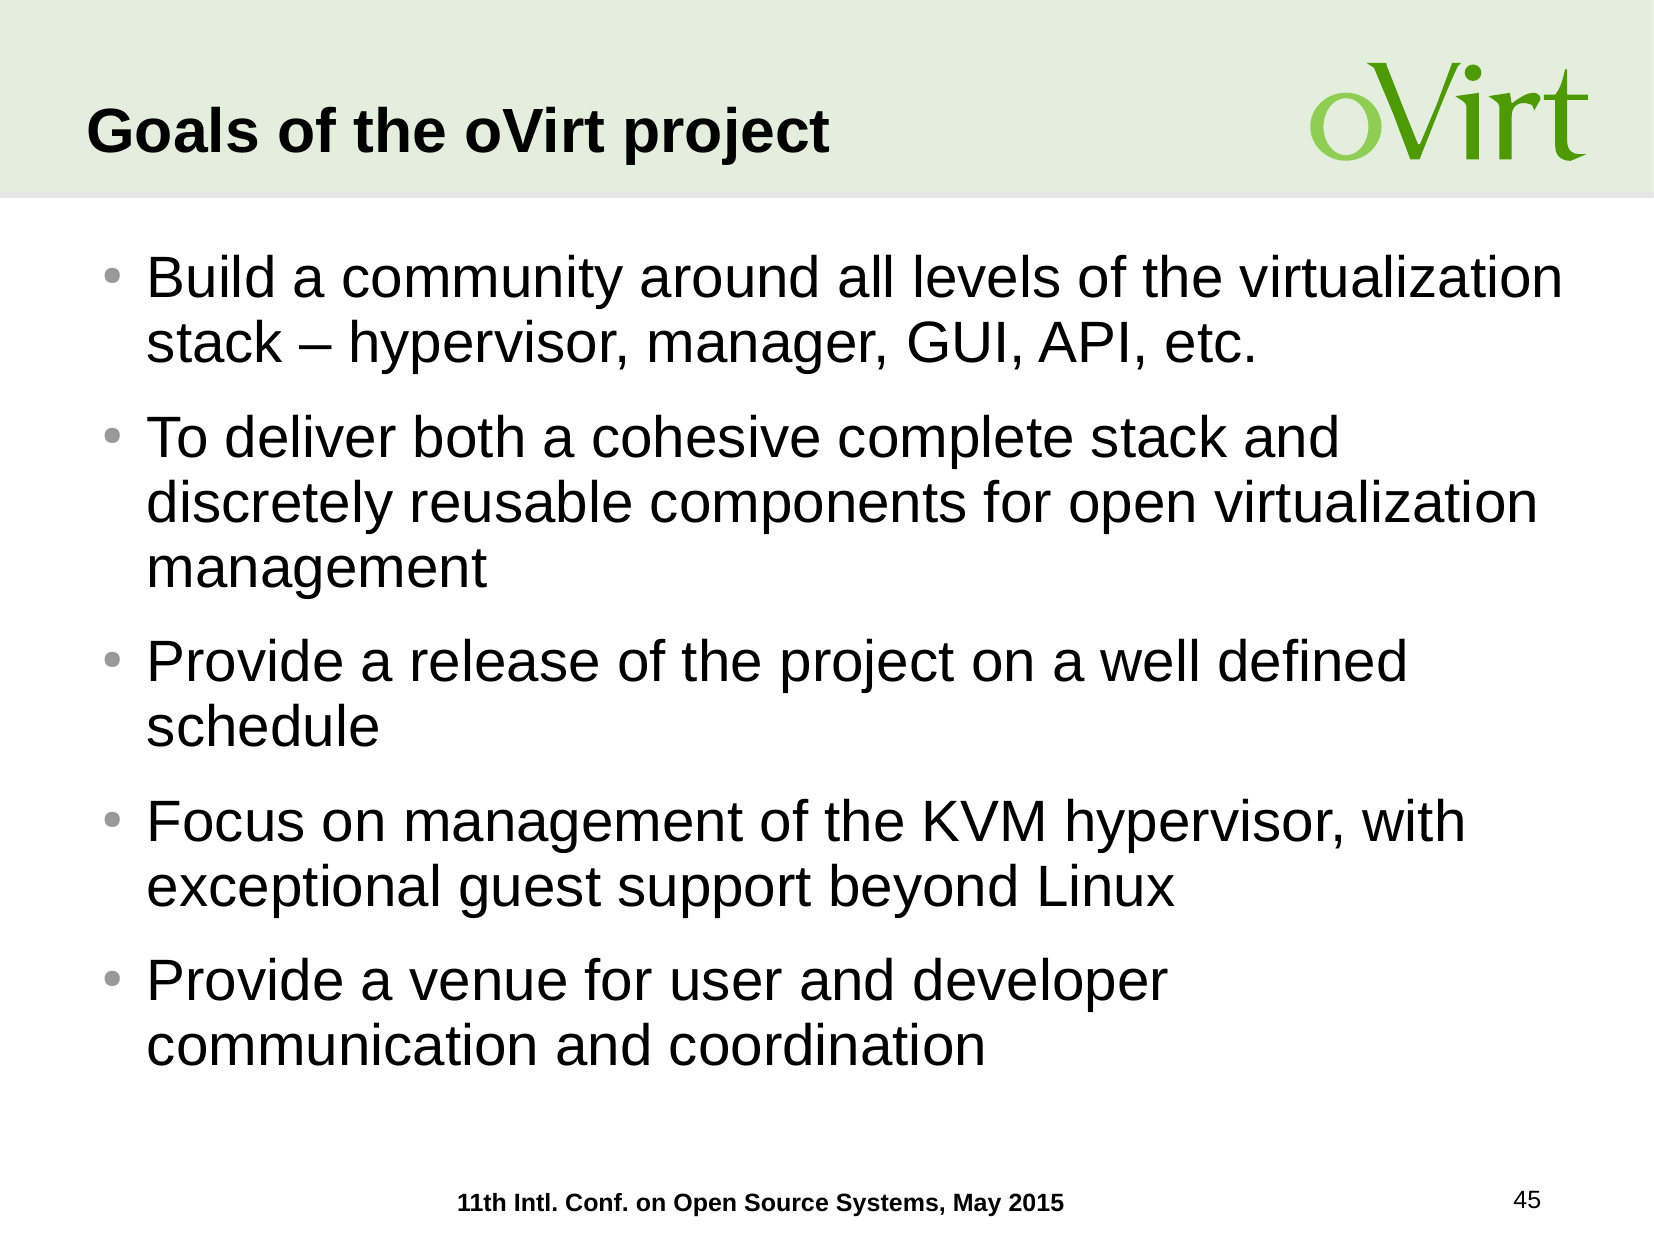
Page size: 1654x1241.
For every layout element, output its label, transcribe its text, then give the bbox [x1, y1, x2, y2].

title Goals of the oVirt project [86, 36, 1307, 225]
list Build a community around all levels of the virtualization stack – hypervisor, manager, GUI, API, etc. To deliver both a cohesive complete stack and discretely reusable components for open virtualization management Provide a release of the project on a well defined schedule Focus on management of the KVM hypervisor, with exceptional guest support beyond Linux Provide a venue for user and developer communication and coordination [86, 244, 1576, 1079]
